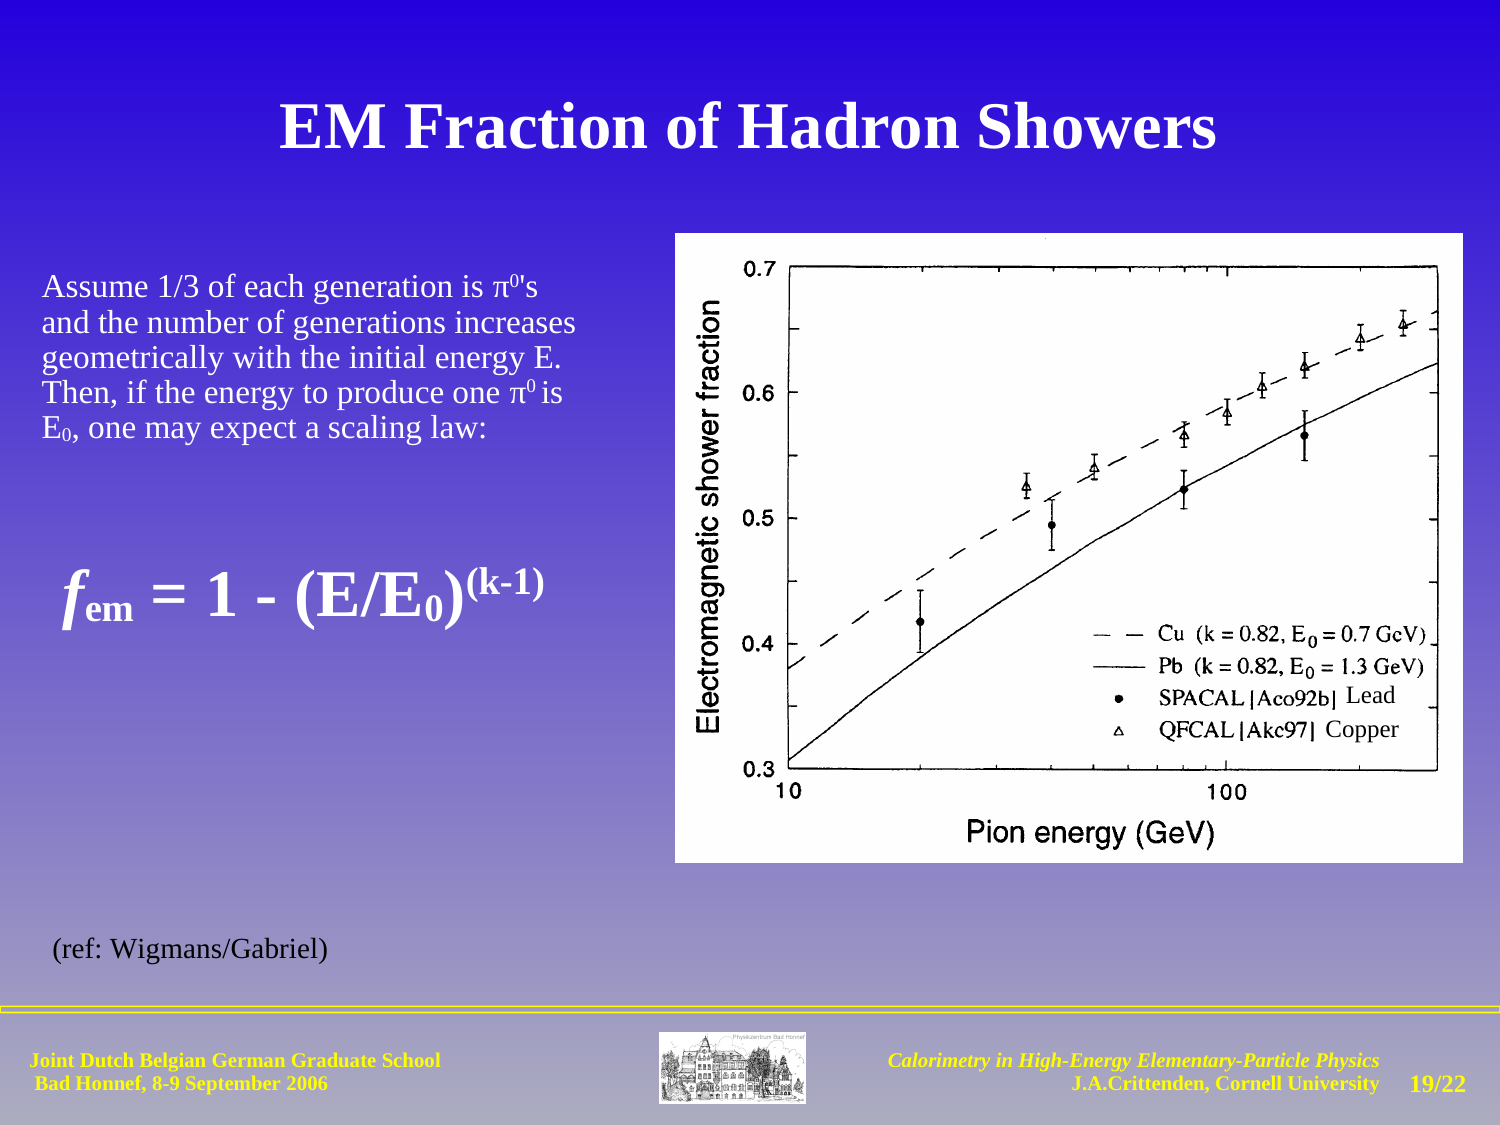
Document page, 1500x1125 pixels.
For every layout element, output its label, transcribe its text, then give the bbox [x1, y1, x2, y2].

picture [659, 1032, 806, 1104]
picture [675, 233, 1463, 863]
text_box Copper [1310, 709, 1414, 753]
text_box Lead [1330, 675, 1410, 719]
text_box fem = 1 - (E/E0)(k-1) [47, 552, 659, 703]
text_box Assume 1/3 of each generation is π0's and the number of generations increases geometrically with the initial energy E. Then, if the energy to produce one π0 is E0, one may expect a scaling law: [26, 262, 601, 472]
title EM Fraction of Hadron Showers [112, 85, 1387, 167]
text_box (ref: Wigmans/Gabriel) [37, 927, 343, 976]
